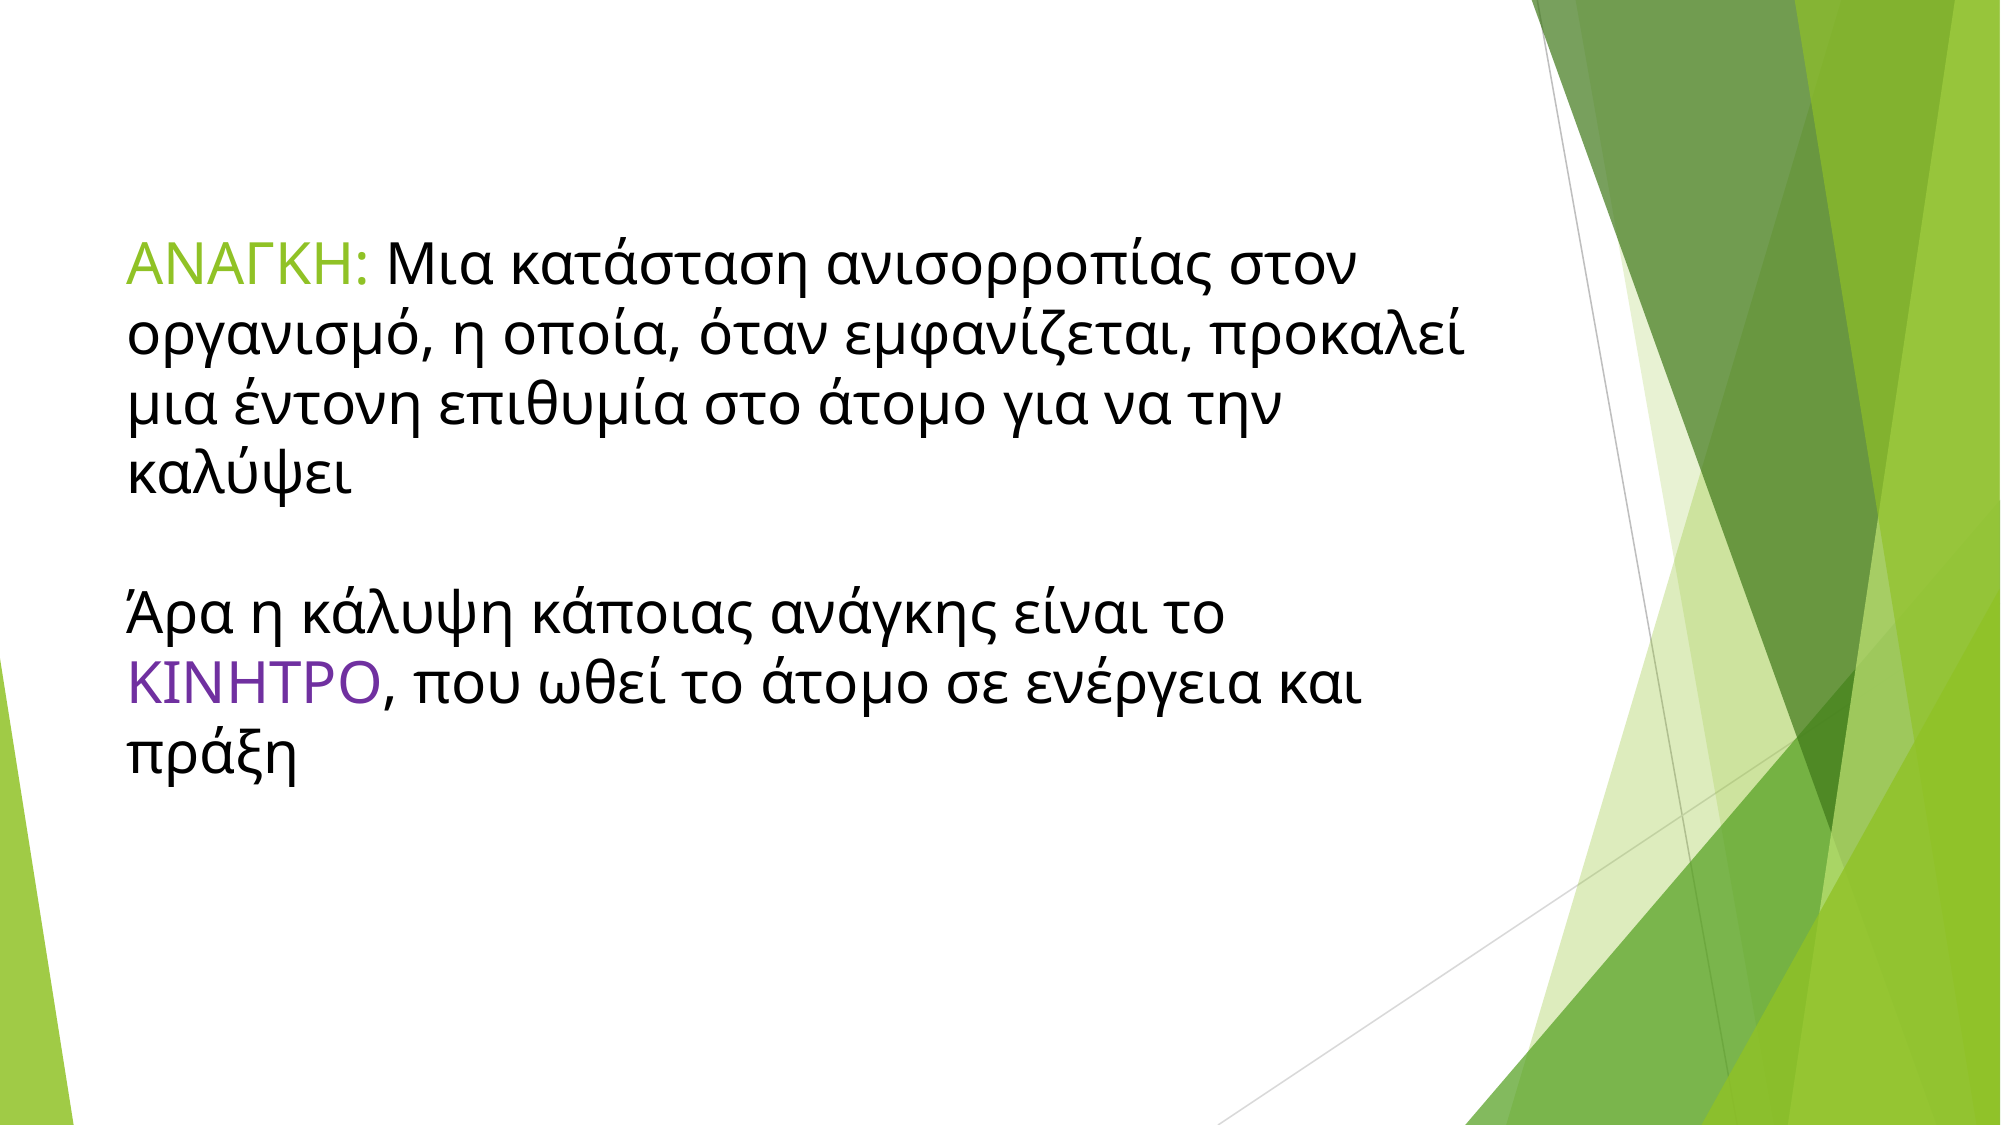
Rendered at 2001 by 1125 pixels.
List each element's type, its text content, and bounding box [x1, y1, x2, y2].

title ΑΝΑΓΚΗ: Μια κατάσταση ανισορροπίας στον οργανισμό, η οποία, όταν εμφανίζεται, προκαλεί μια έντονη επιθυμία στο άτομο για να την καλύψει Άρα η κάλυψη κάποιας ανάγκης είναι το ΚΙΝΗΤΡΟ, που ωθεί το άτομο σε ενέργεια και πράξη [111, 218, 1522, 923]
